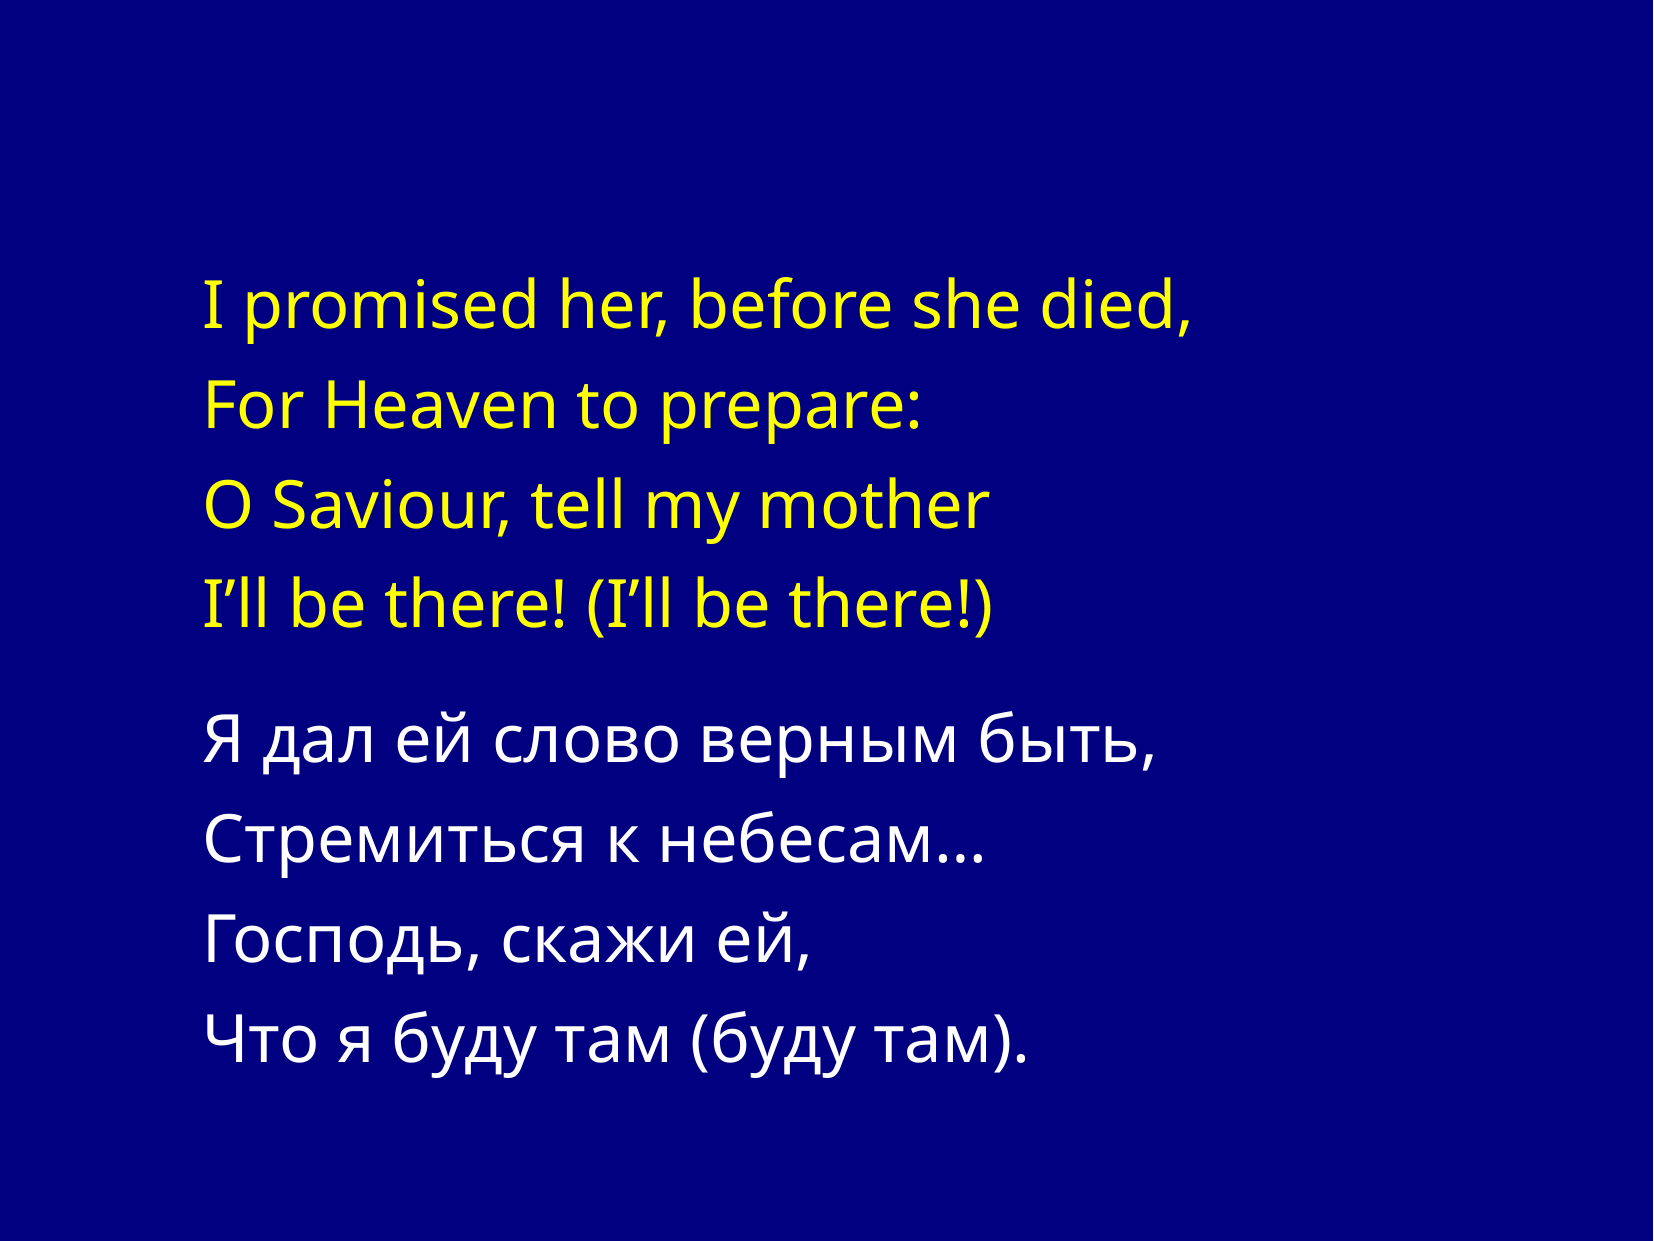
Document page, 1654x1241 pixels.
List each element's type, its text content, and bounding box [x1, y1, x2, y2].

text_box Я дал ей слово верным быть, Стремиться к небесам… Господь, скажи ей, Что я буду там (буду там). [75, 675, 1576, 1163]
text_box I promised her, before she died, For Heaven to prepare: O Saviour, tell my mother I’ll be there! (I’ll be there!) [75, 150, 1576, 638]
